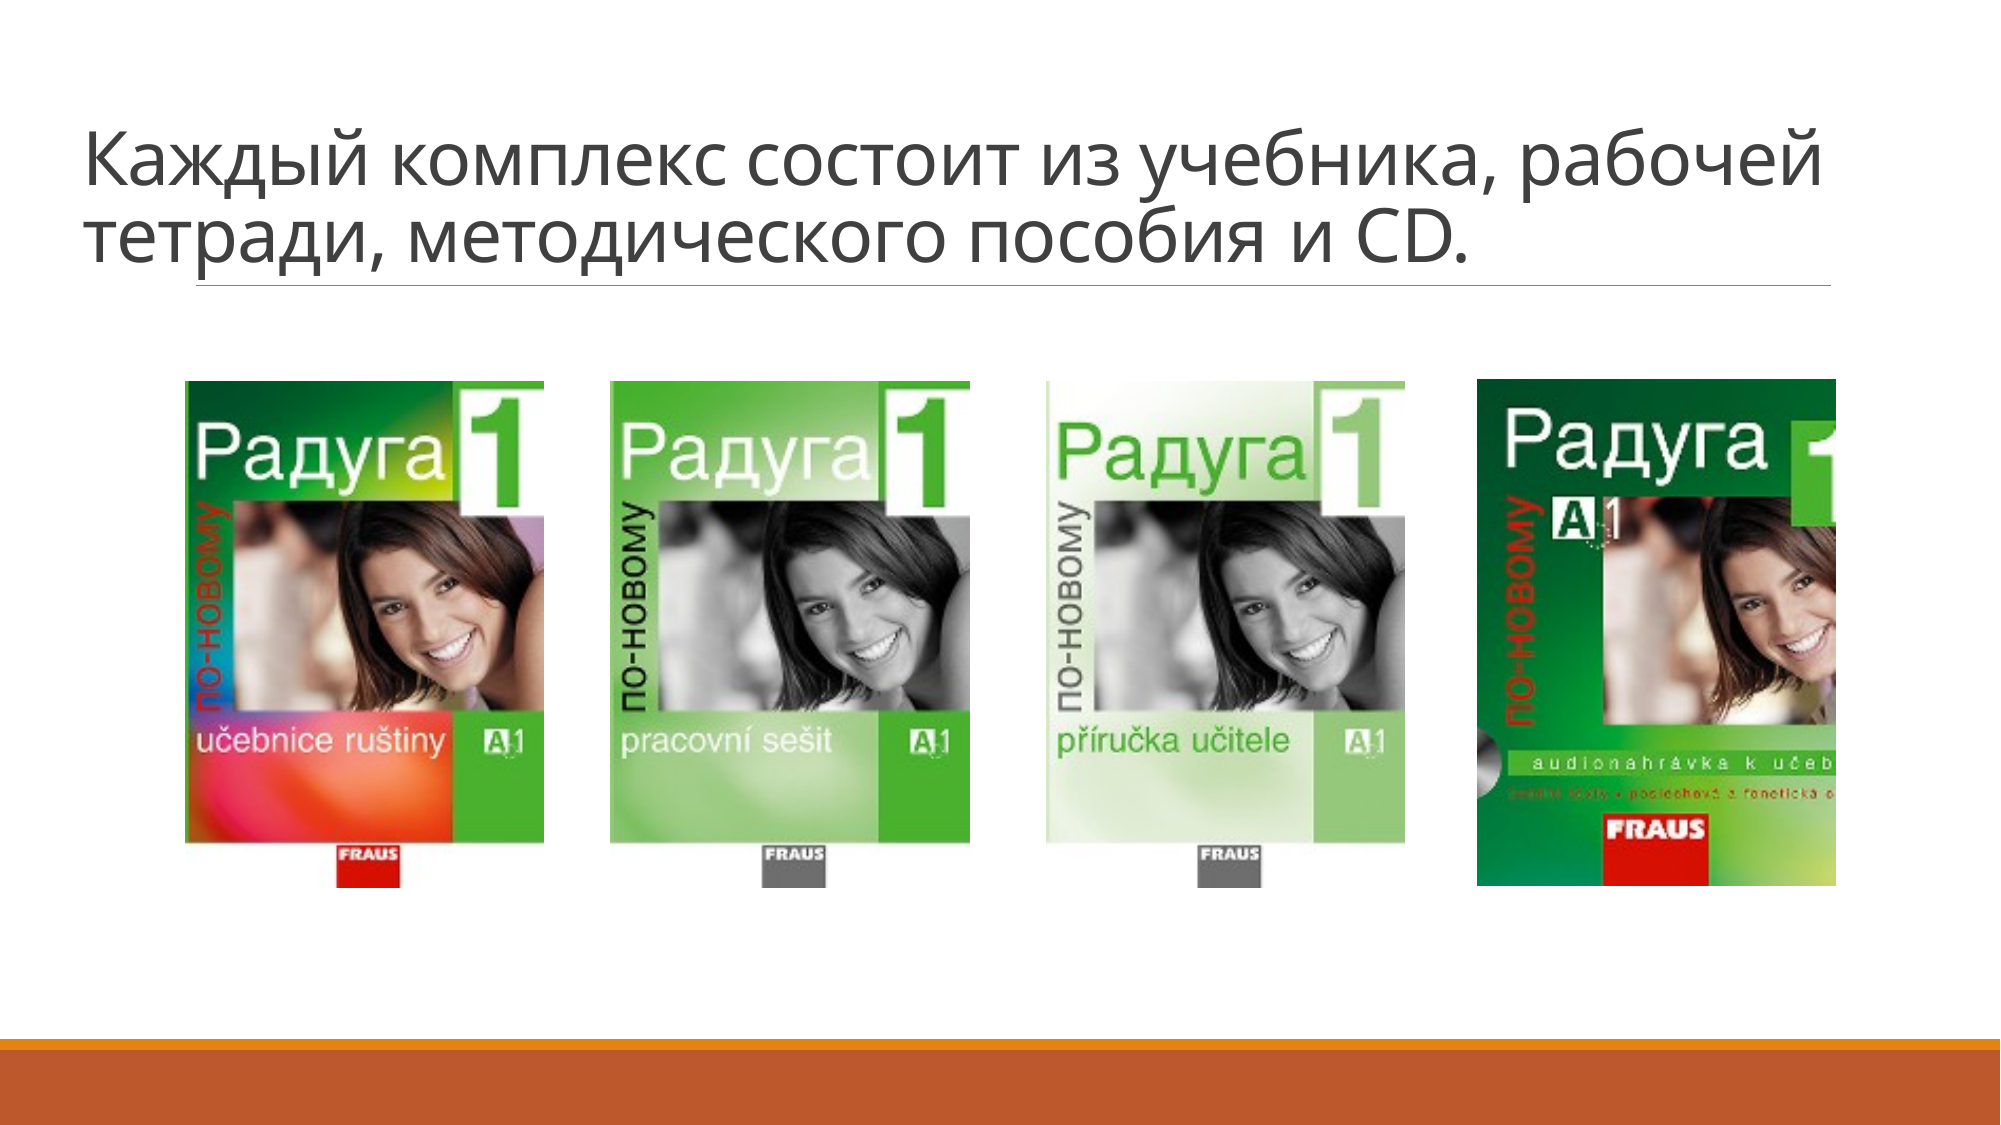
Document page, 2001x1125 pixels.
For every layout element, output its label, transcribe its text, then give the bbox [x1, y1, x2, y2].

picture [610, 381, 970, 888]
picture [1046, 381, 1405, 888]
picture [1477, 379, 1836, 886]
title Каждый комплекс состоит из учебника, рабочей тетради, методического пособия и CD. [67, 47, 1923, 286]
picture [185, 381, 544, 888]
